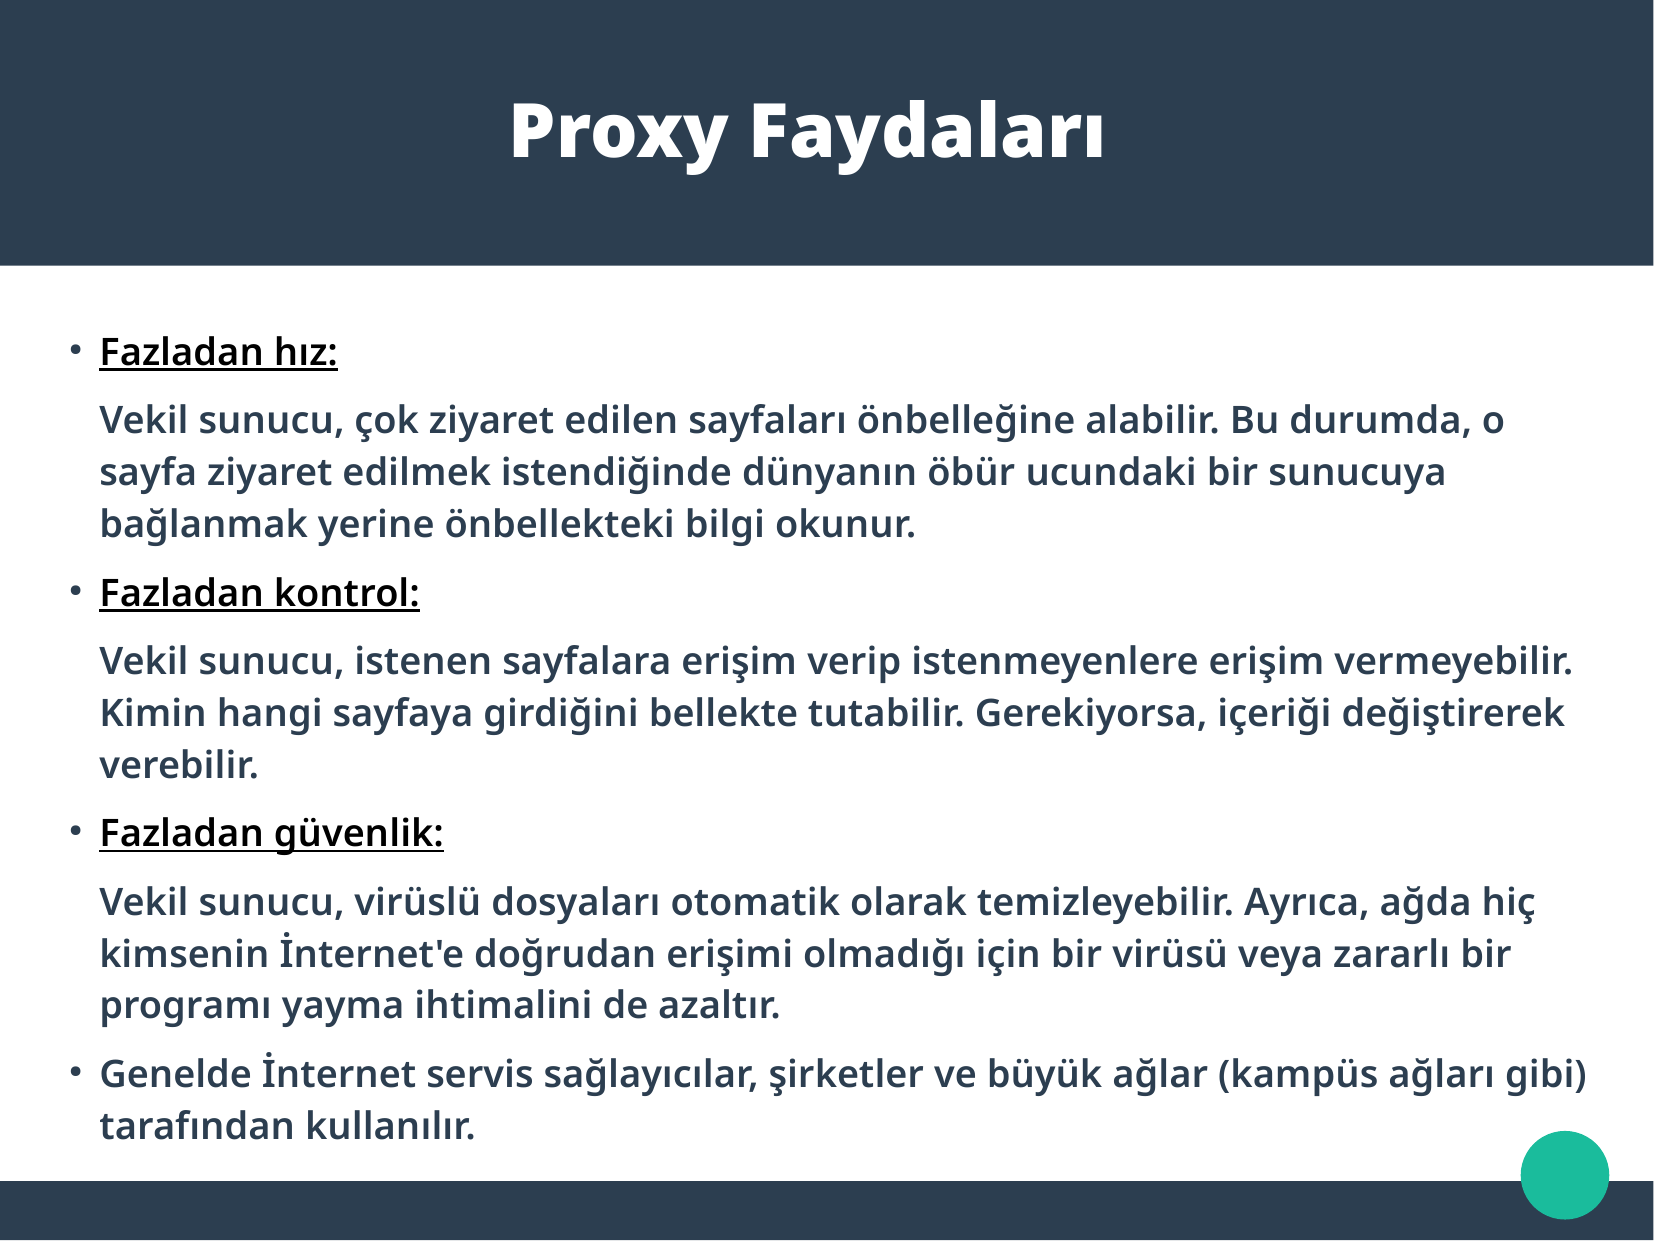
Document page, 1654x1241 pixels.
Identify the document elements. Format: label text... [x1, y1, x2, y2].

list Fazladan hız: Vekil sunucu, çok ziyaret edilen sayfaları önbelleğine alabilir. Bu durumda, o sayfa ziyaret edilmek istendiğinde dünyanın öbür ucundaki bir sunucuya bağlanmak yerine önbellekteki bilgi okunur. Fazladan kontrol: Vekil sunucu, istenen sayfalara erişim verip istenmeyenlere erişim vermeyebilir. Kimin hangi sayfaya girdiğini bellekte tutabilir. Gerekiyorsa, içeriği değiştirerek verebilir. Fazladan güvenlik: Vekil sunucu, virüslü dosyaları otomatik olarak temizleyebilir. Ayrıca, ağda hiç kimsenin İnternet'e doğrudan erişimi olmadığı için bir virüsü veya zararlı bir programı yayma ihtimalini de azaltır. Genelde İnternet servis sağlayıcılar, şirketler ve büyük ağlar (kampüs ağları gibi) tarafından kullanılır. [59, 324, 1595, 1152]
title Proxy Faydaları [59, 49, 1595, 207]
